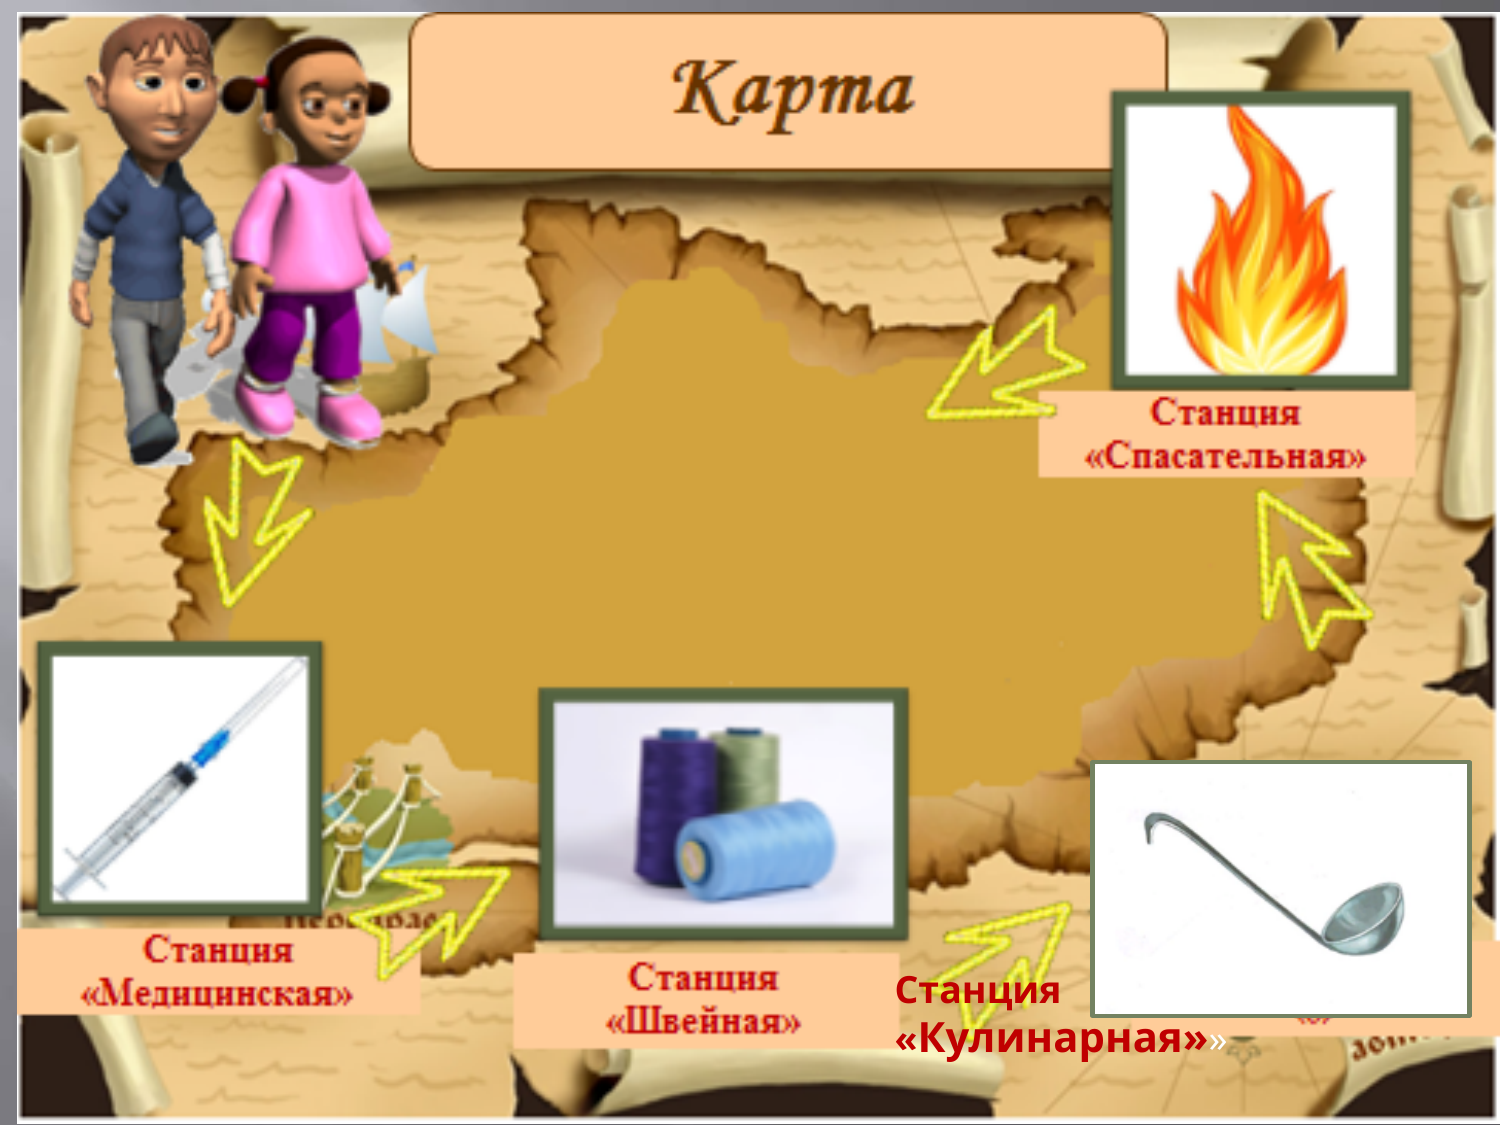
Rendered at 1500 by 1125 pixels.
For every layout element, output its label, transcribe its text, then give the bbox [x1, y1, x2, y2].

text_box Станция «Кулинарная»» [879, 958, 1306, 1069]
picture [0, 0, 1500, 1125]
